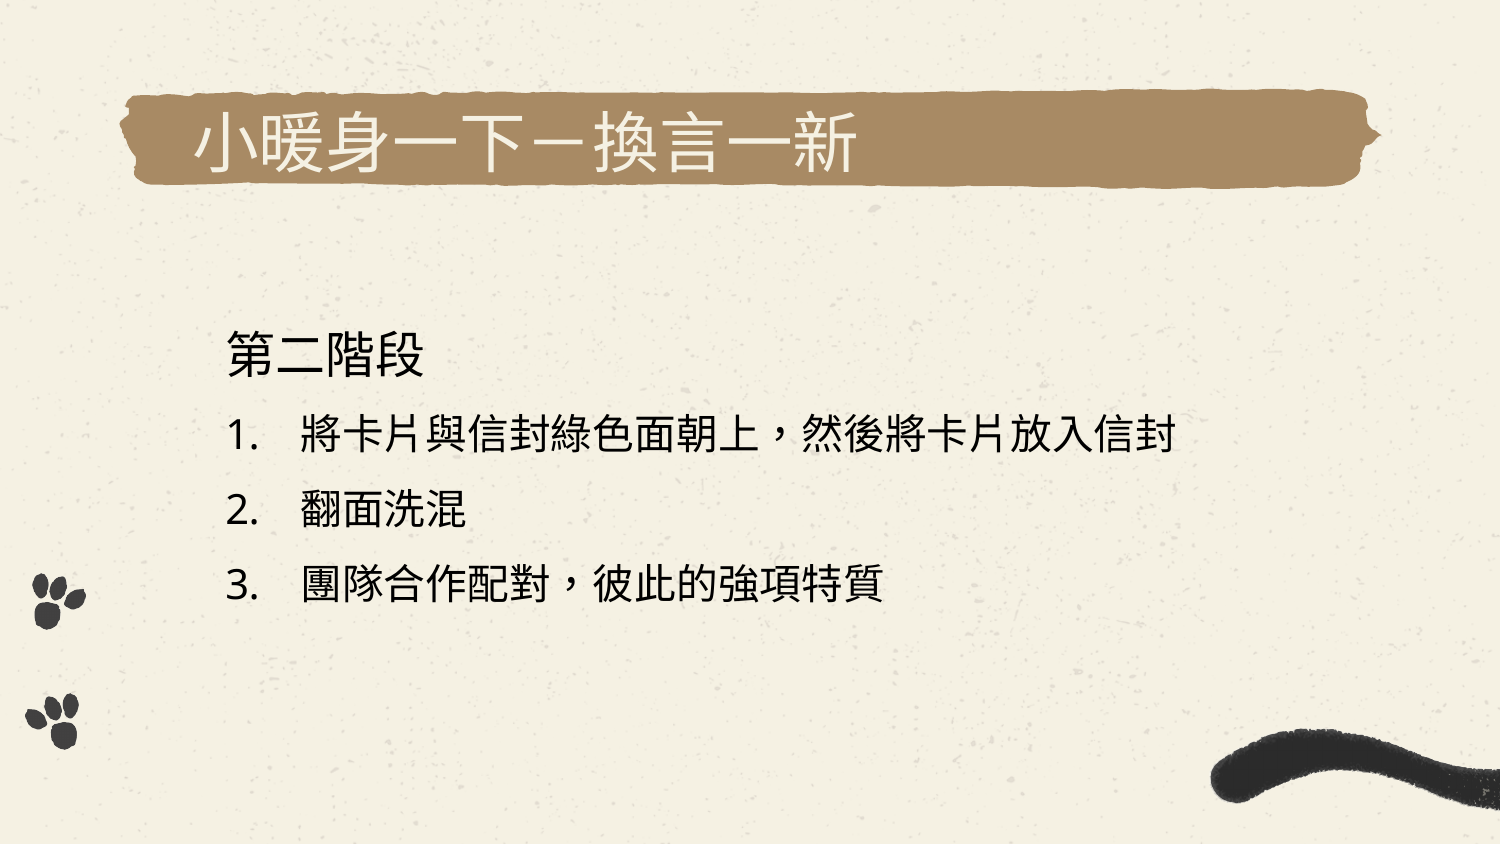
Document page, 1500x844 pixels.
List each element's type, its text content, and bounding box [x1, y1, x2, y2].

text_box 小暖身一下－換言一新 [177, 93, 945, 189]
picture [0, 0, 1500, 844]
text_box 第二階段 將卡片與信封綠色面朝上，然後將卡片放入信封 翻面洗混 團隊合作配對，彼此的強項特質 [210, 315, 1290, 616]
